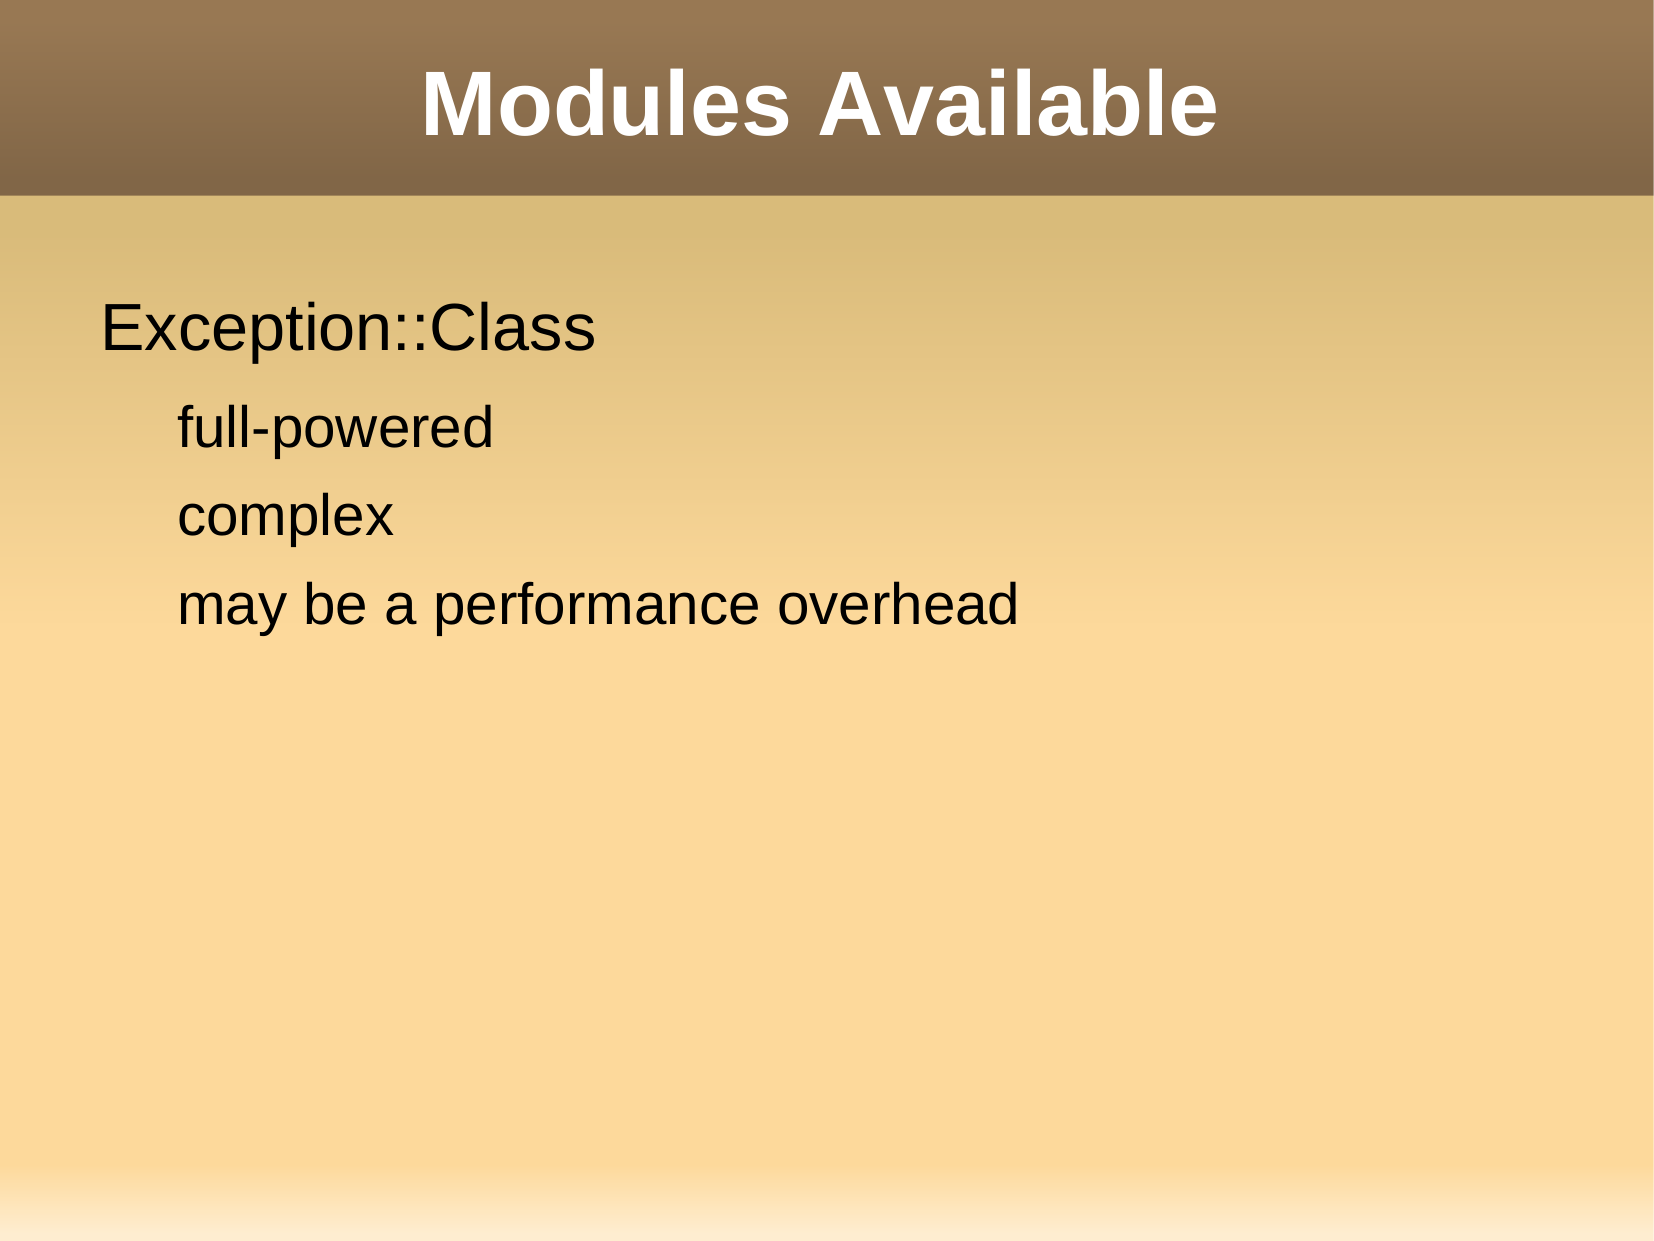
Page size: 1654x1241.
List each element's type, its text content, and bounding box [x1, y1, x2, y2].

picture [0, 0, 1654, 1241]
list Exception::Class full-powered complex may be a performance overhead [82, 290, 1571, 1094]
title Modules Available [76, 7, 1565, 200]
